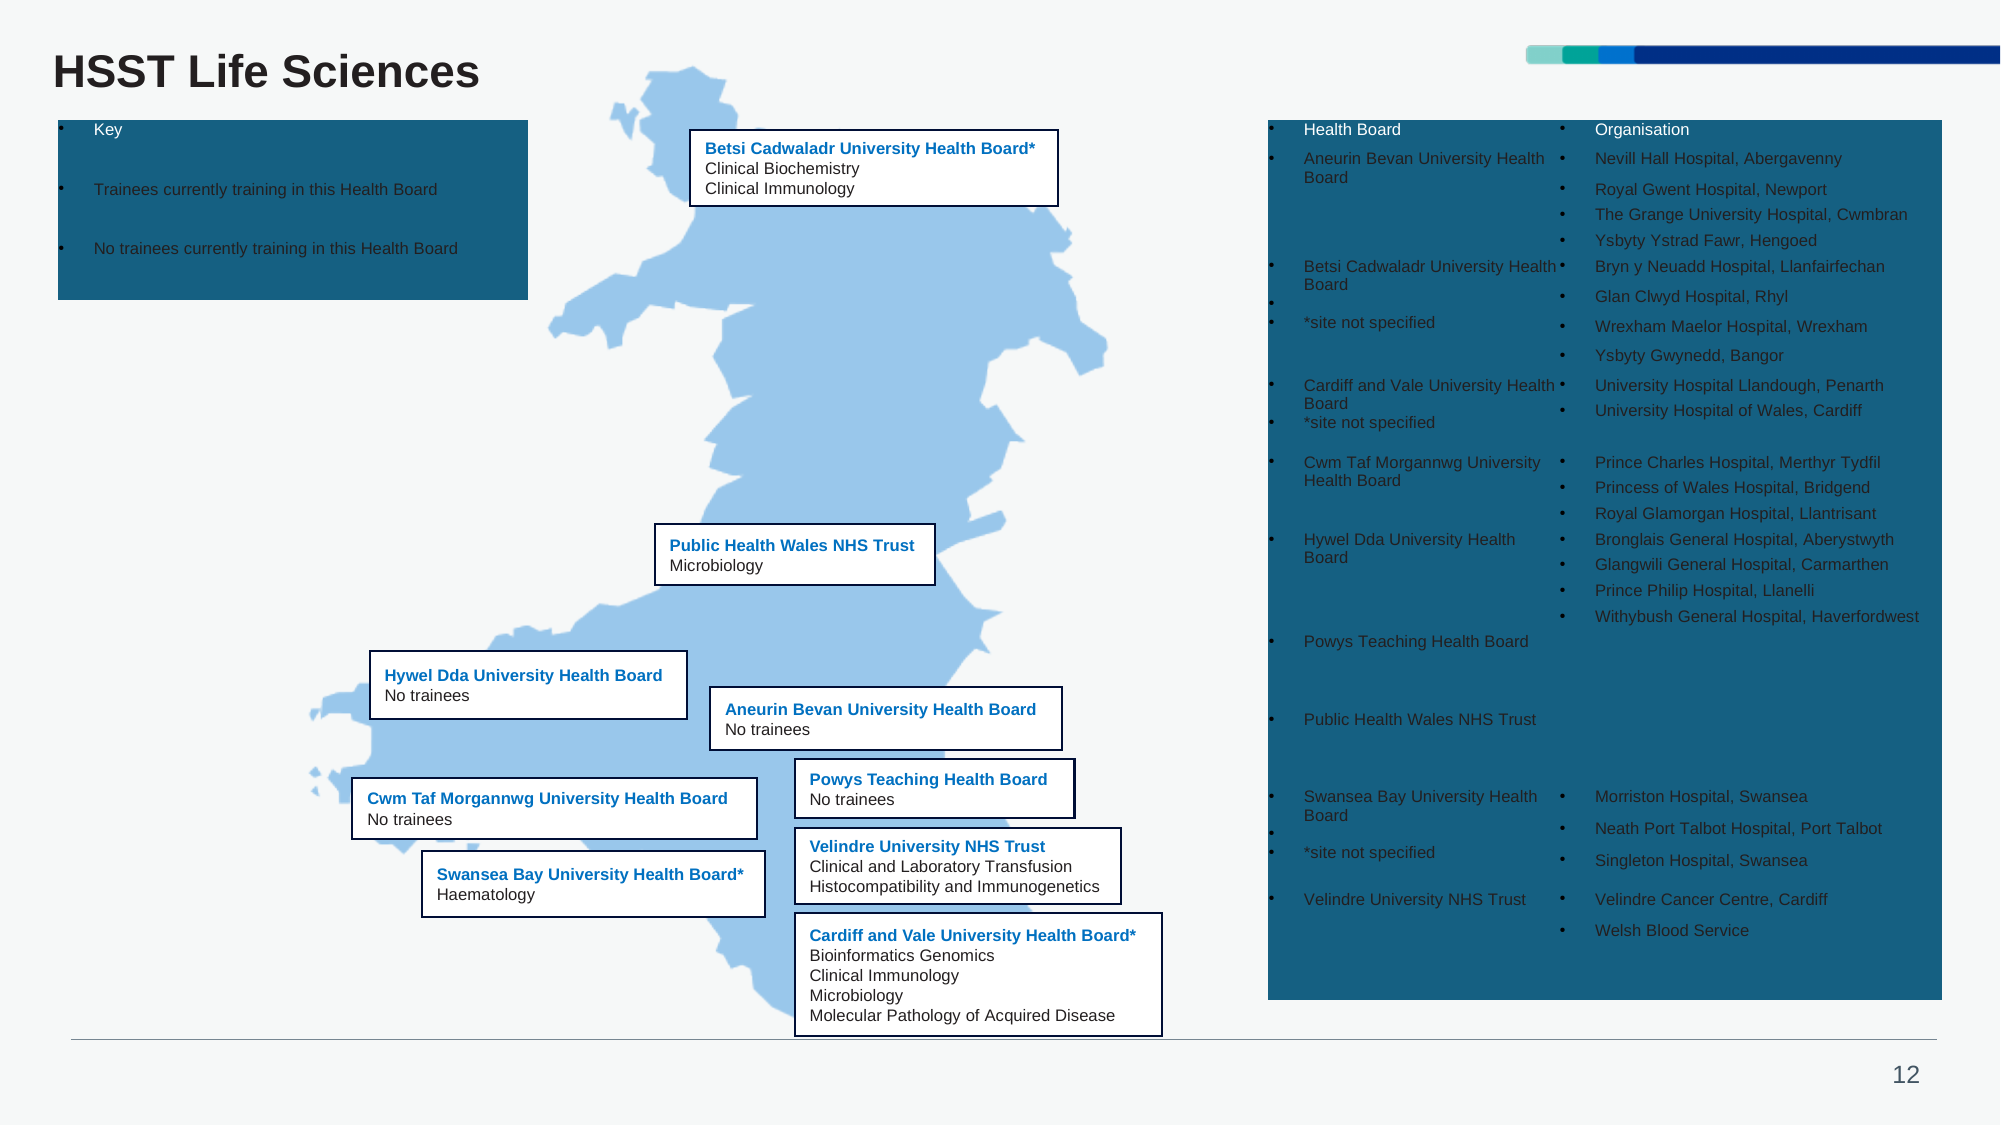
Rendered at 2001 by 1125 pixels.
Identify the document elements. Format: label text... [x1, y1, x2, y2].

table_cell Bryn y Neuadd Hospital, Llanfairfechan [1560, 257, 1942, 287]
table_cell Powys Teaching Health Board [1268, 633, 1560, 710]
table_cell Glan Clwyd Hospital, Rhyl [1560, 287, 1942, 317]
table_cell Prince Charles Hospital, Merthyr Tydfil [1560, 453, 1942, 479]
text_box HSST Life Sciences [37, 33, 875, 105]
table_cell Ysbyty Ystrad Fawr, Hengoed [1560, 231, 1942, 257]
table_cell Betsi Cadwaladr University Health Board *site not specified [1268, 257, 1560, 376]
table_header Health Board [1268, 120, 1560, 150]
table_cell [469, 240, 528, 300]
table_cell Nevill Hall Hospital, Abergavenny [1560, 150, 1942, 180]
table_cell The Grange University Hospital, Cwmbran [1560, 206, 1942, 231]
table_cell [1560, 633, 1942, 710]
text_box Betsi Cadwaladr University Health Board* Clinical Biochemistry Clinical Immunology [690, 130, 1058, 206]
table_cell Velindre Cancer Centre, Cardiff [1560, 890, 1942, 922]
text_box Aneurin Bevan University Health Board No trainees [710, 687, 1062, 750]
table_cell Neath Port Talbot Hospital, Port Talbot [1560, 819, 1942, 851]
table_cell Public Health Wales NHS Trust [1268, 710, 1560, 787]
table_cell Glangwili General Hospital, Carmarthen [1560, 556, 1942, 581]
table_cell [1268, 922, 1560, 1000]
text_box Cardiff and Vale University Health Board* Bioinformatics Genomics Clinical Immunology Microbiology Molecular Pathology of Acquired Disease [795, 913, 1162, 1036]
table_cell Swansea Bay University Health Board *site not specified [1268, 787, 1560, 890]
table_cell Morriston Hospital, Swansea [1560, 787, 1942, 819]
table_cell [469, 180, 528, 240]
table_cell No trainees currently training in this Health Board [58, 240, 469, 300]
table_header Key [58, 120, 469, 180]
table_cell Singleton Hospital, Swansea [1560, 851, 1942, 890]
table_cell Princess of Wales Hospital, Bridgend [1560, 479, 1942, 504]
table_cell Velindre University NHS Trust [1268, 890, 1560, 922]
text_box Swansea Bay University Health Board* Haematology [422, 851, 765, 917]
table_cell Prince Philip Hospital, Llanelli [1560, 581, 1942, 607]
table_cell University Hospital of Wales, Cardiff [1560, 402, 1942, 453]
table_cell Aneurin Bevan University Health Board [1268, 150, 1560, 257]
table_header [469, 120, 528, 180]
table_cell Ysbyty Gwynedd, Bangor [1560, 346, 1942, 376]
text_box Public Health Wales NHS Trust Microbiology [655, 524, 935, 585]
picture [206, 45, 1214, 1053]
table_cell Royal Glamorgan Hospital, Llantrisant [1560, 504, 1942, 530]
table_cell Withybush General Hospital, Haverfordwest [1560, 607, 1942, 633]
text_box Velindre University NHS Trust Clinical and Laboratory Transfusion Histocompatibility and Immunogenetics [795, 828, 1121, 904]
table_cell Royal Gwent Hospital, Newport [1560, 180, 1942, 206]
table_cell Hywel Dda University Health Board [1268, 530, 1560, 633]
table_cell Bronglais General Hospital, Aberystwyth [1560, 530, 1942, 556]
text_box Powys Teaching Health Board No trainees [795, 759, 1075, 818]
table_cell Wrexham Maelor Hospital, Wrexham [1560, 317, 1942, 346]
table_cell Cardiff and Vale University Health Board *site not specified [1268, 376, 1560, 453]
table_cell Welsh Blood Service [1560, 922, 1942, 1000]
table_header Organisation [1560, 120, 1942, 150]
text_box Hywel Dda University Health Board No trainees [370, 651, 687, 719]
text_box Cwm Taf Morgannwg University Health Board No trainees [352, 778, 757, 839]
table_cell University Hospital Llandough, Penarth [1560, 376, 1942, 402]
table_cell [1560, 710, 1942, 787]
table_cell Cwm Taf Morgannwg University Health Board [1268, 453, 1560, 530]
table_cell Trainees currently training in this Health Board [58, 180, 469, 240]
